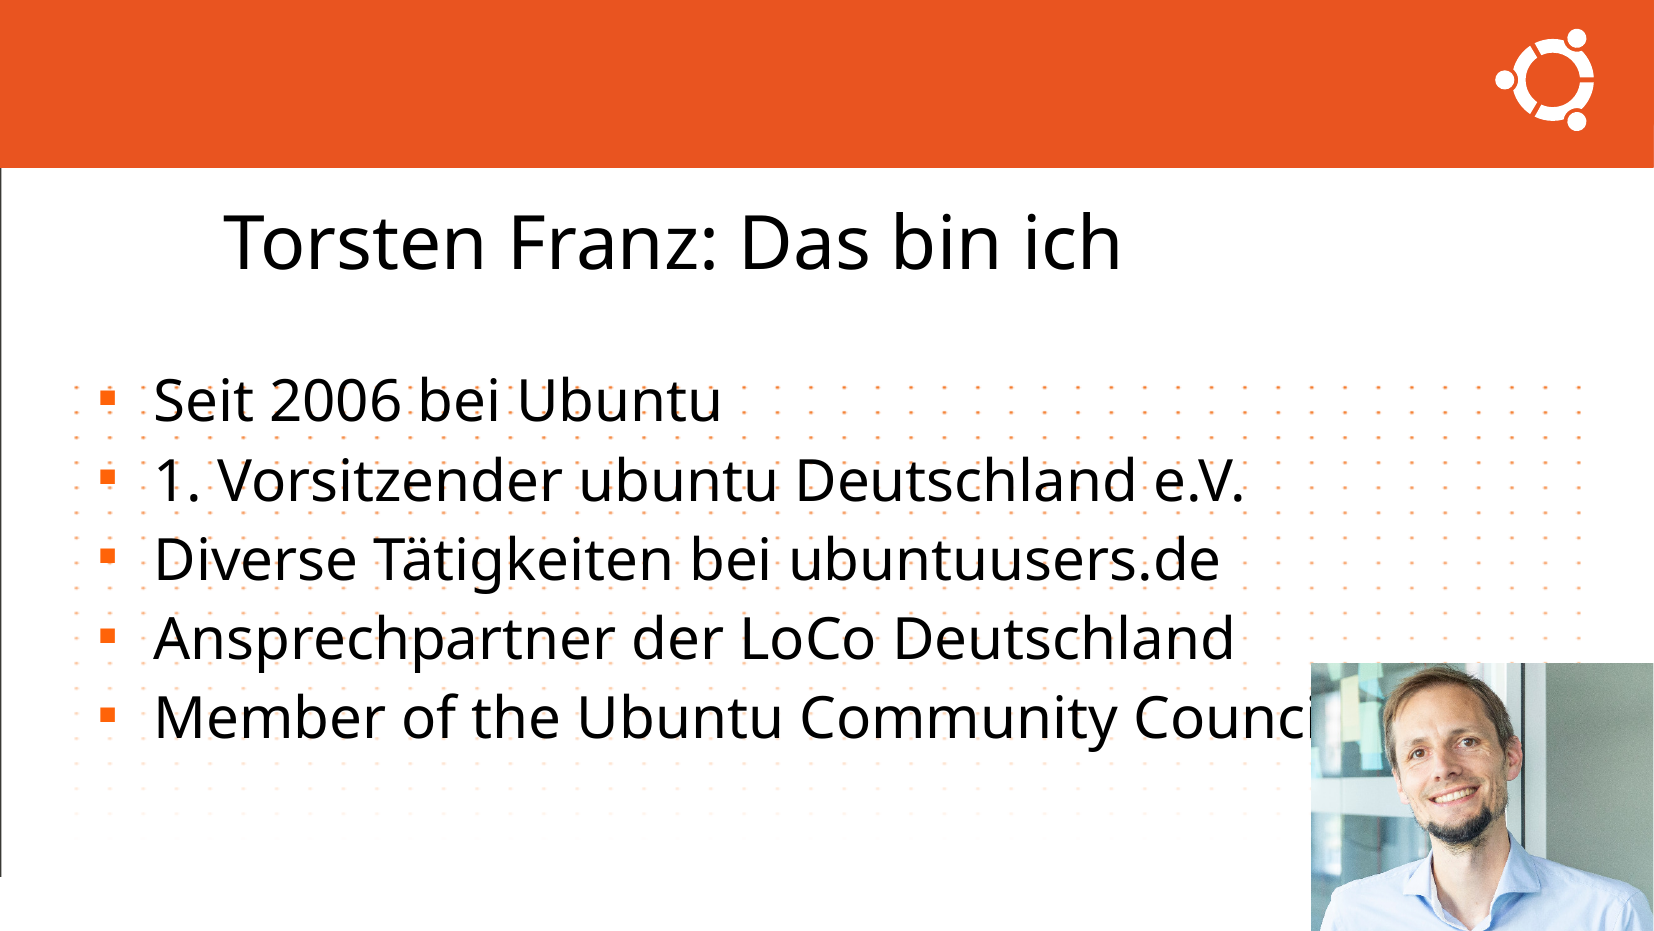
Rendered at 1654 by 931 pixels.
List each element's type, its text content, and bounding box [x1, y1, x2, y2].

text_box Torsten Franz: Das bin ich [209, 181, 1479, 383]
list Seit 2006 bei Ubuntu 1. Vorsitzender ubuntu Deutschland e.V. Diverse Tätigkeiten bei ubuntuusers.de Ansprechpartner der LoCo Deutschland Member of the Ubuntu Community Council [82, 359, 1461, 832]
picture [0, 0, 1654, 931]
